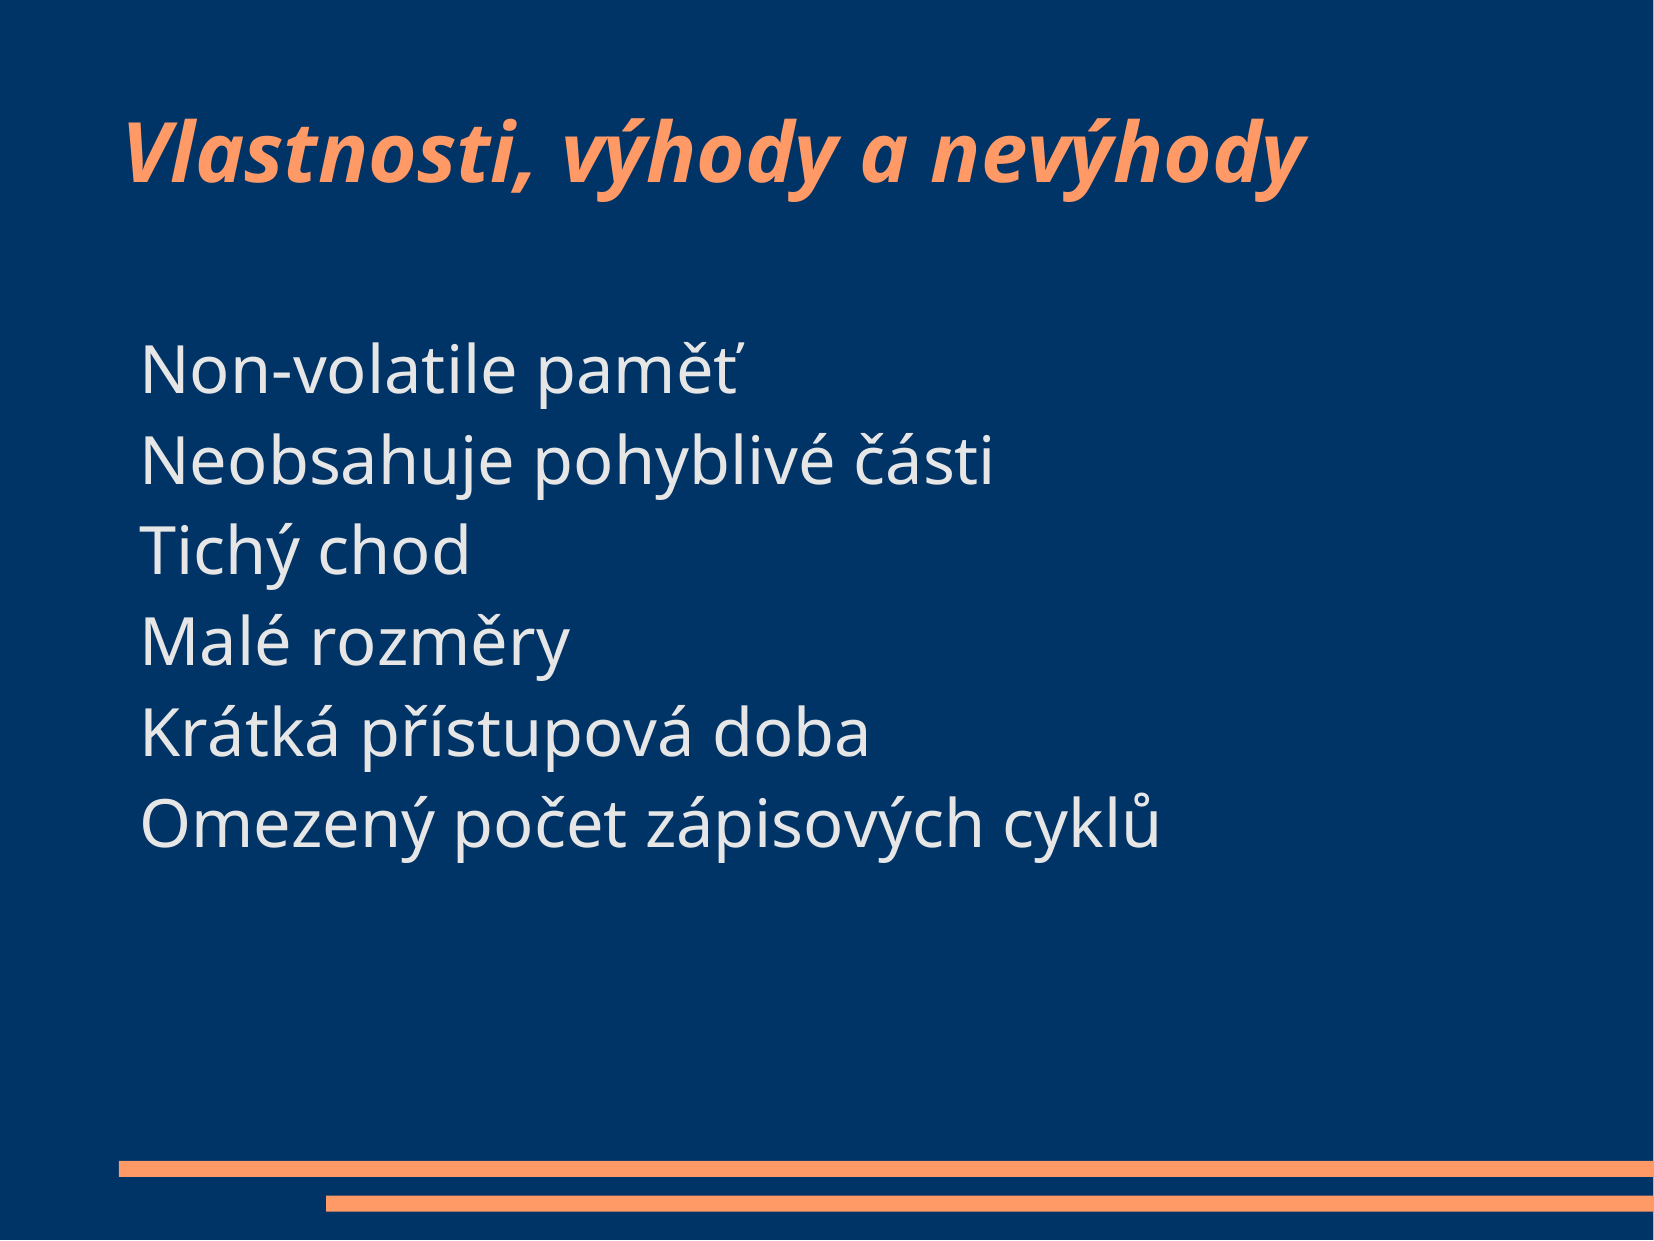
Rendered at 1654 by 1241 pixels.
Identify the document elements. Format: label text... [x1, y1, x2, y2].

list Non-volatile paměť Neobsahuje pohyblivé části Tichý chod Malé rozměry Krátká přístupová doba Omezený počet zápisových cyklů [121, 322, 1561, 1133]
title Vlastnosti, výhody a nevýhody [121, 46, 1534, 254]
